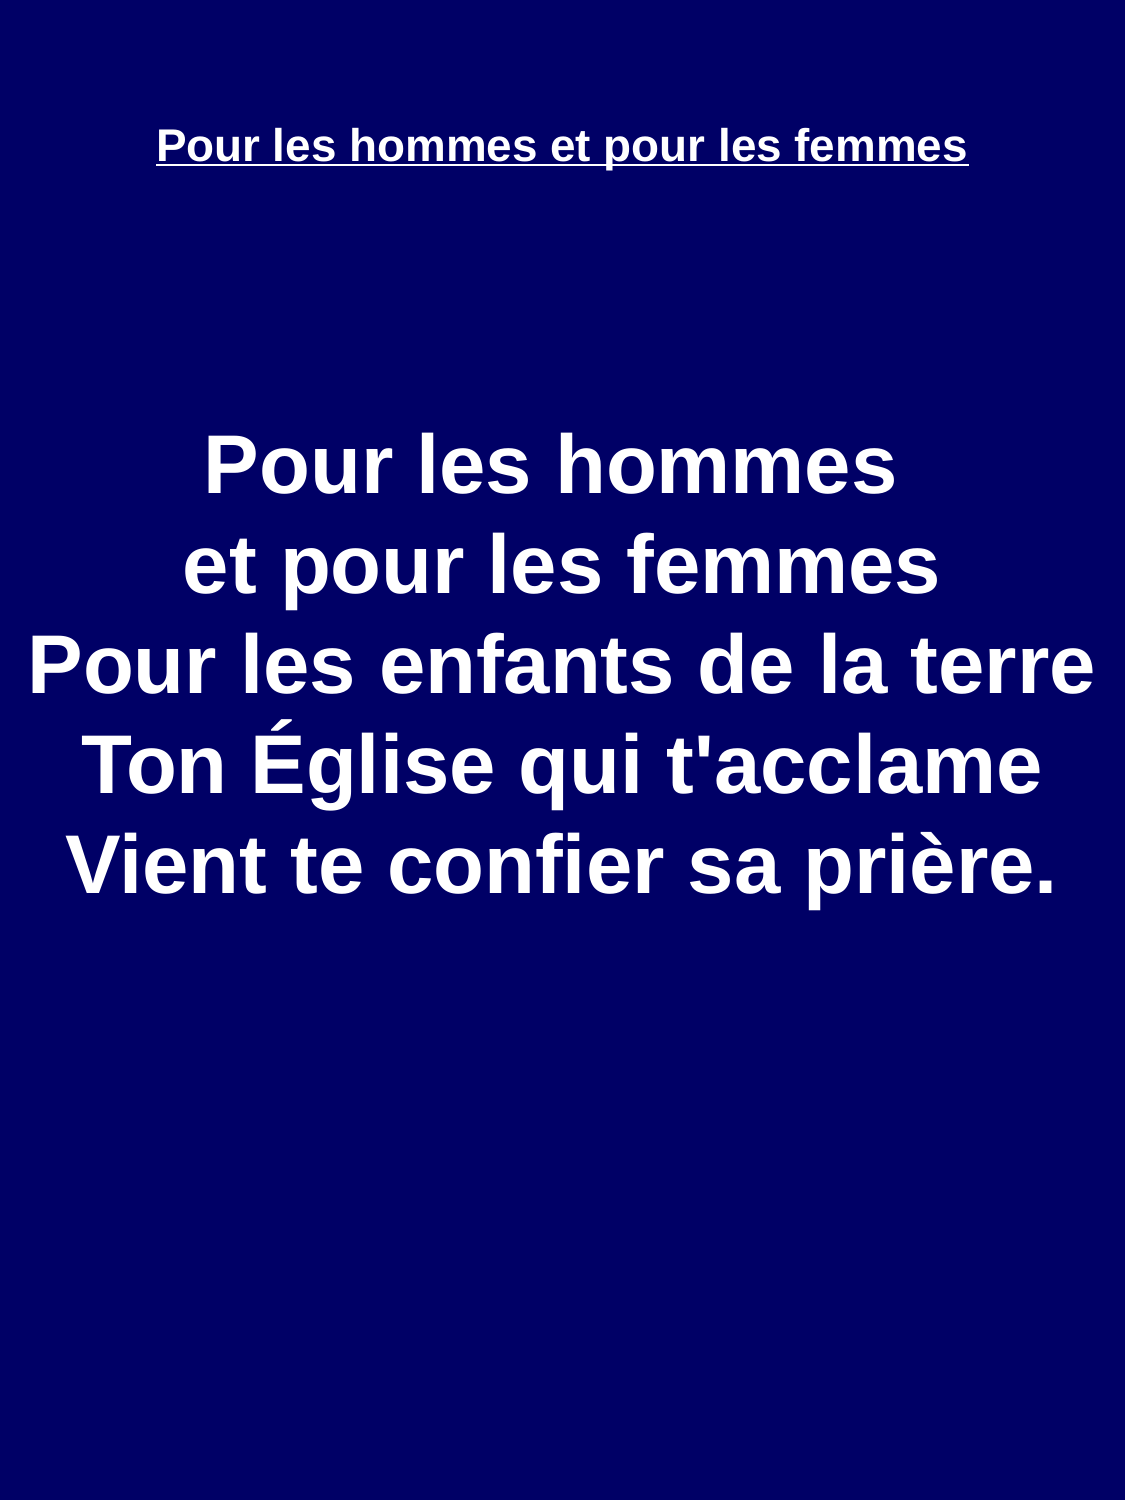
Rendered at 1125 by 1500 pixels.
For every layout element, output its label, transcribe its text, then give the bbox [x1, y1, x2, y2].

text_box Pour les hommes et pour les femmes Pour les hommes et pour les femmes Pour les enfants de la terre Ton Église qui t'acclame Vient te confier sa prière. [0, 107, 1125, 922]
